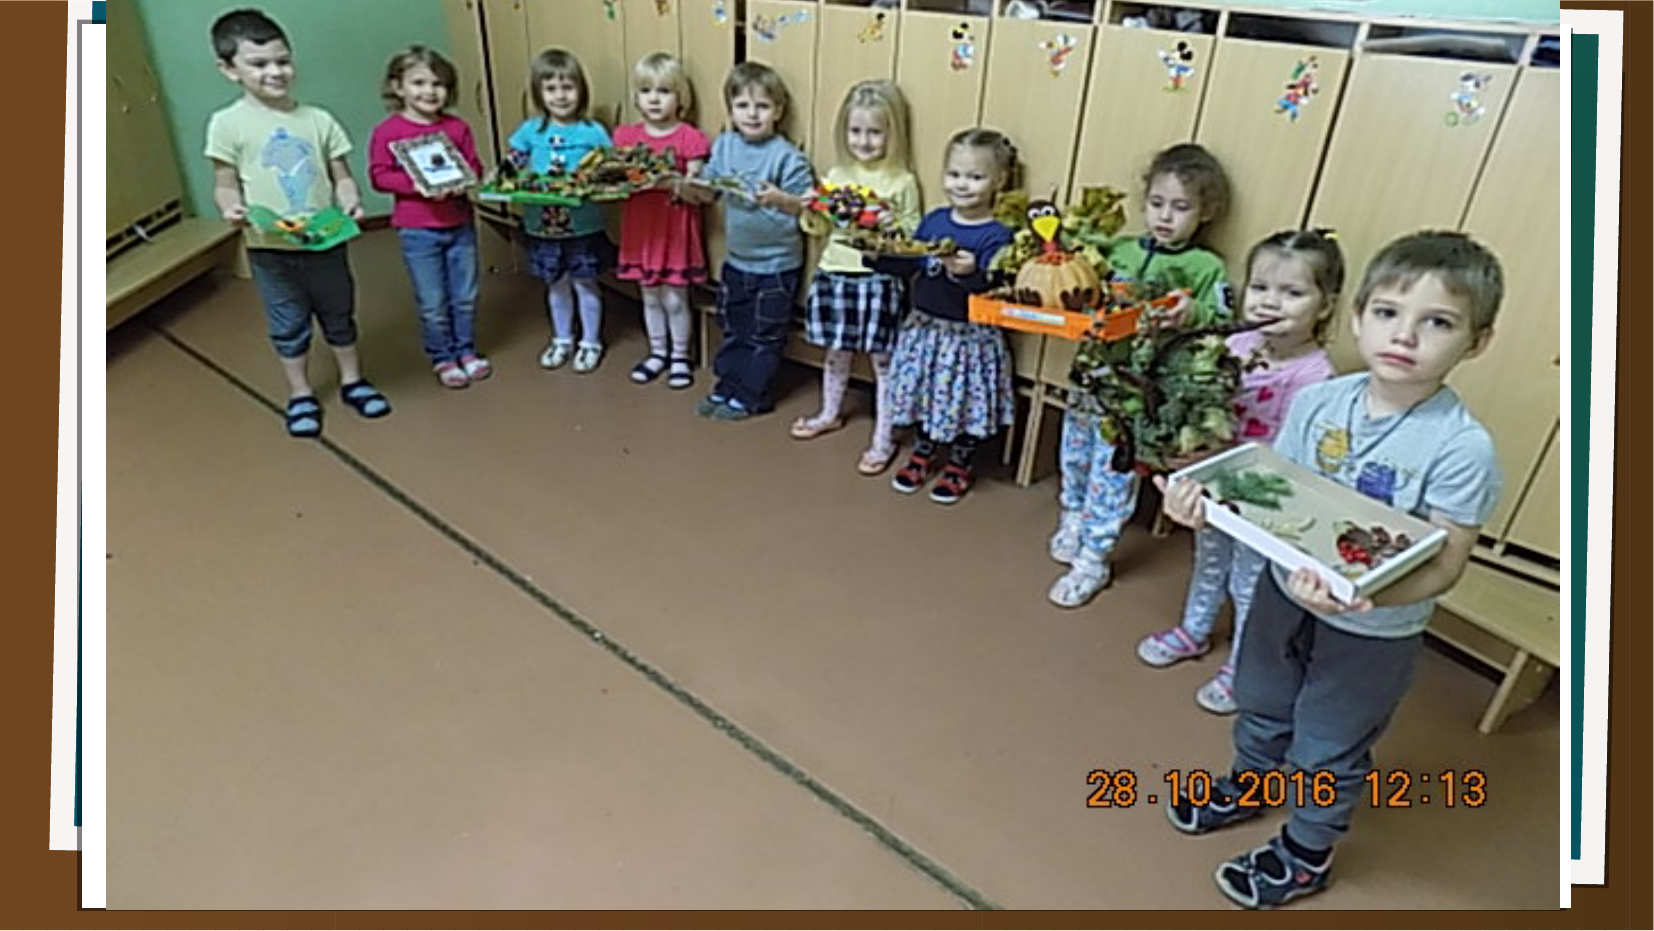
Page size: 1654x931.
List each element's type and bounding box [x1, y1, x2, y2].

picture [106, 0, 1560, 910]
